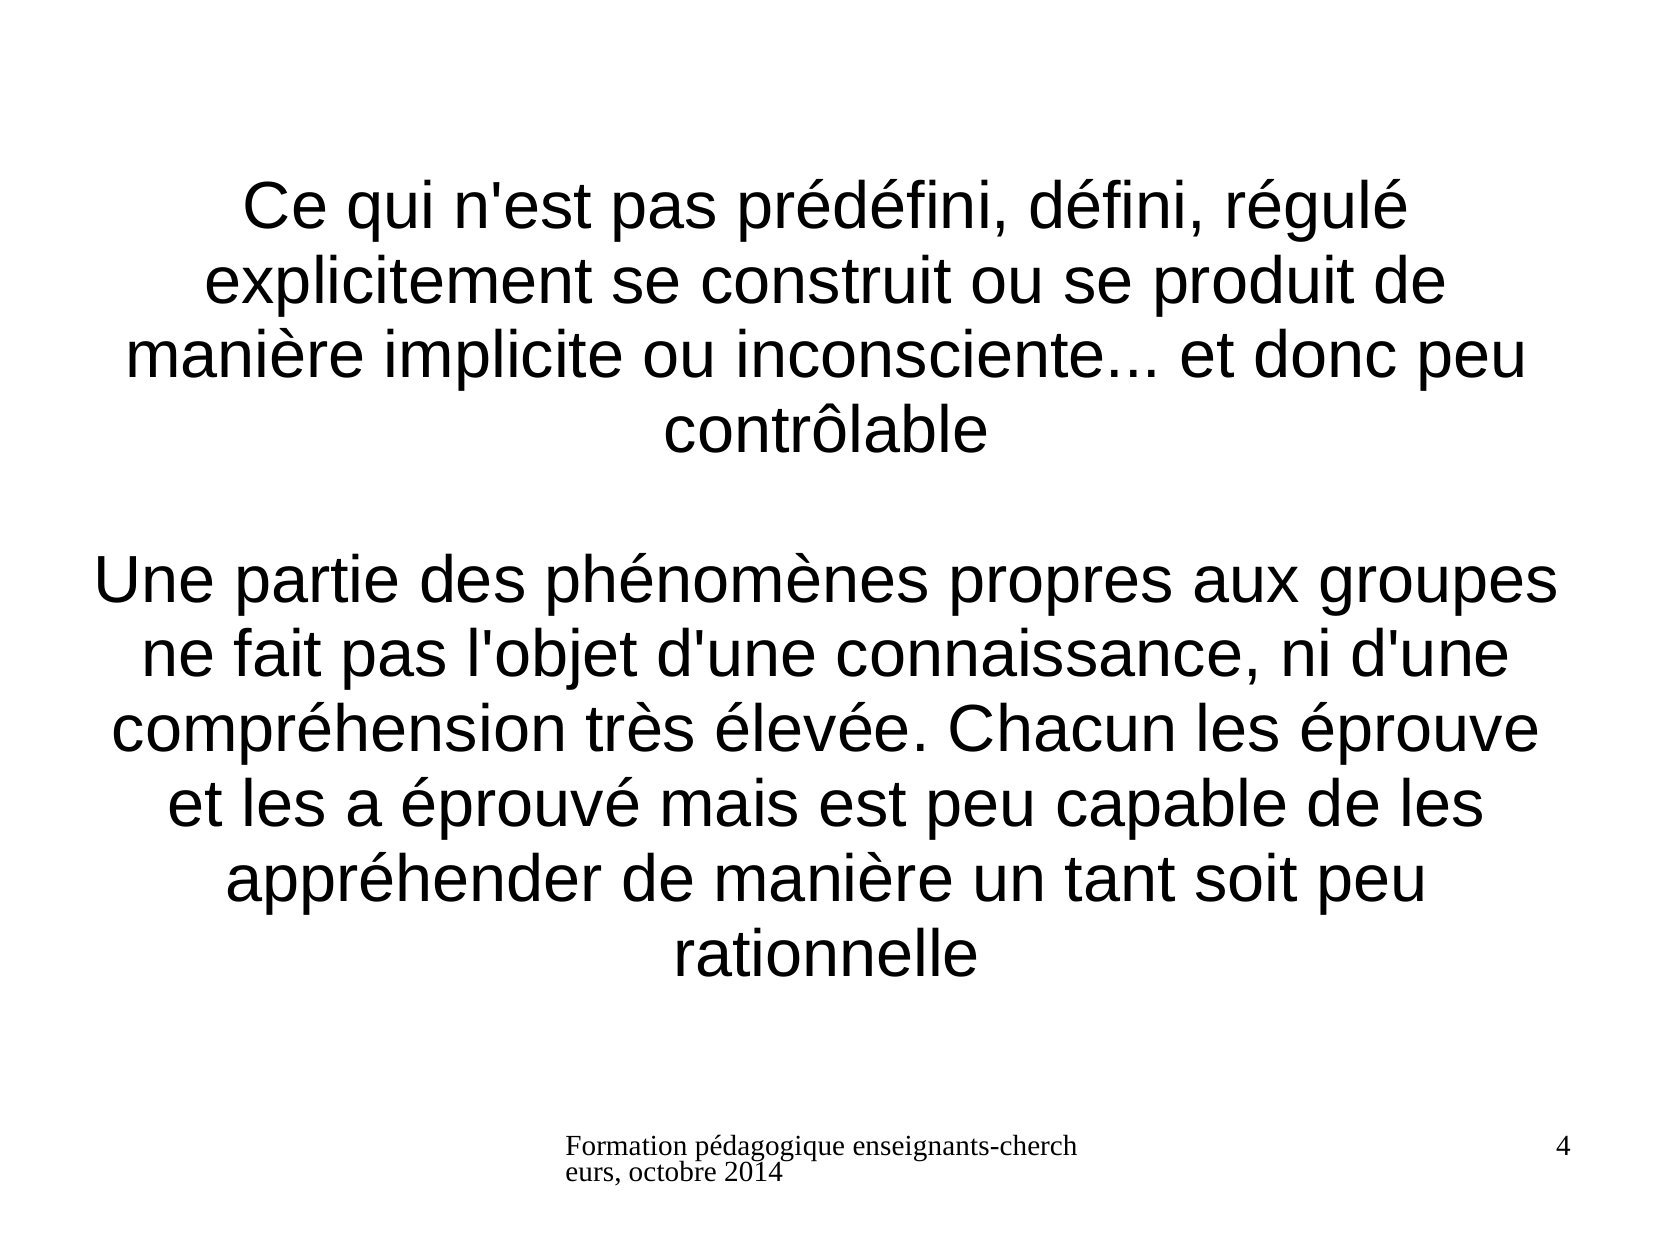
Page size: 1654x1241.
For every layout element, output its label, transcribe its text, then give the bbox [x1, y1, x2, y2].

subtitle Ce qui n'est pas prédéfini, défini, régulé explicitement se construit ou se produit de manière implicite ou inconsciente... et donc peu contrôlable Une partie des phénomènes propres aux groupes ne fait pas l'objet d'une connaissance, ni d'une compréhension très élevée. Chacun les éprouve et les a éprouvé mais est peu capable de les appréhender de manière un tant soit peu rationnelle [82, 49, 1571, 1109]
